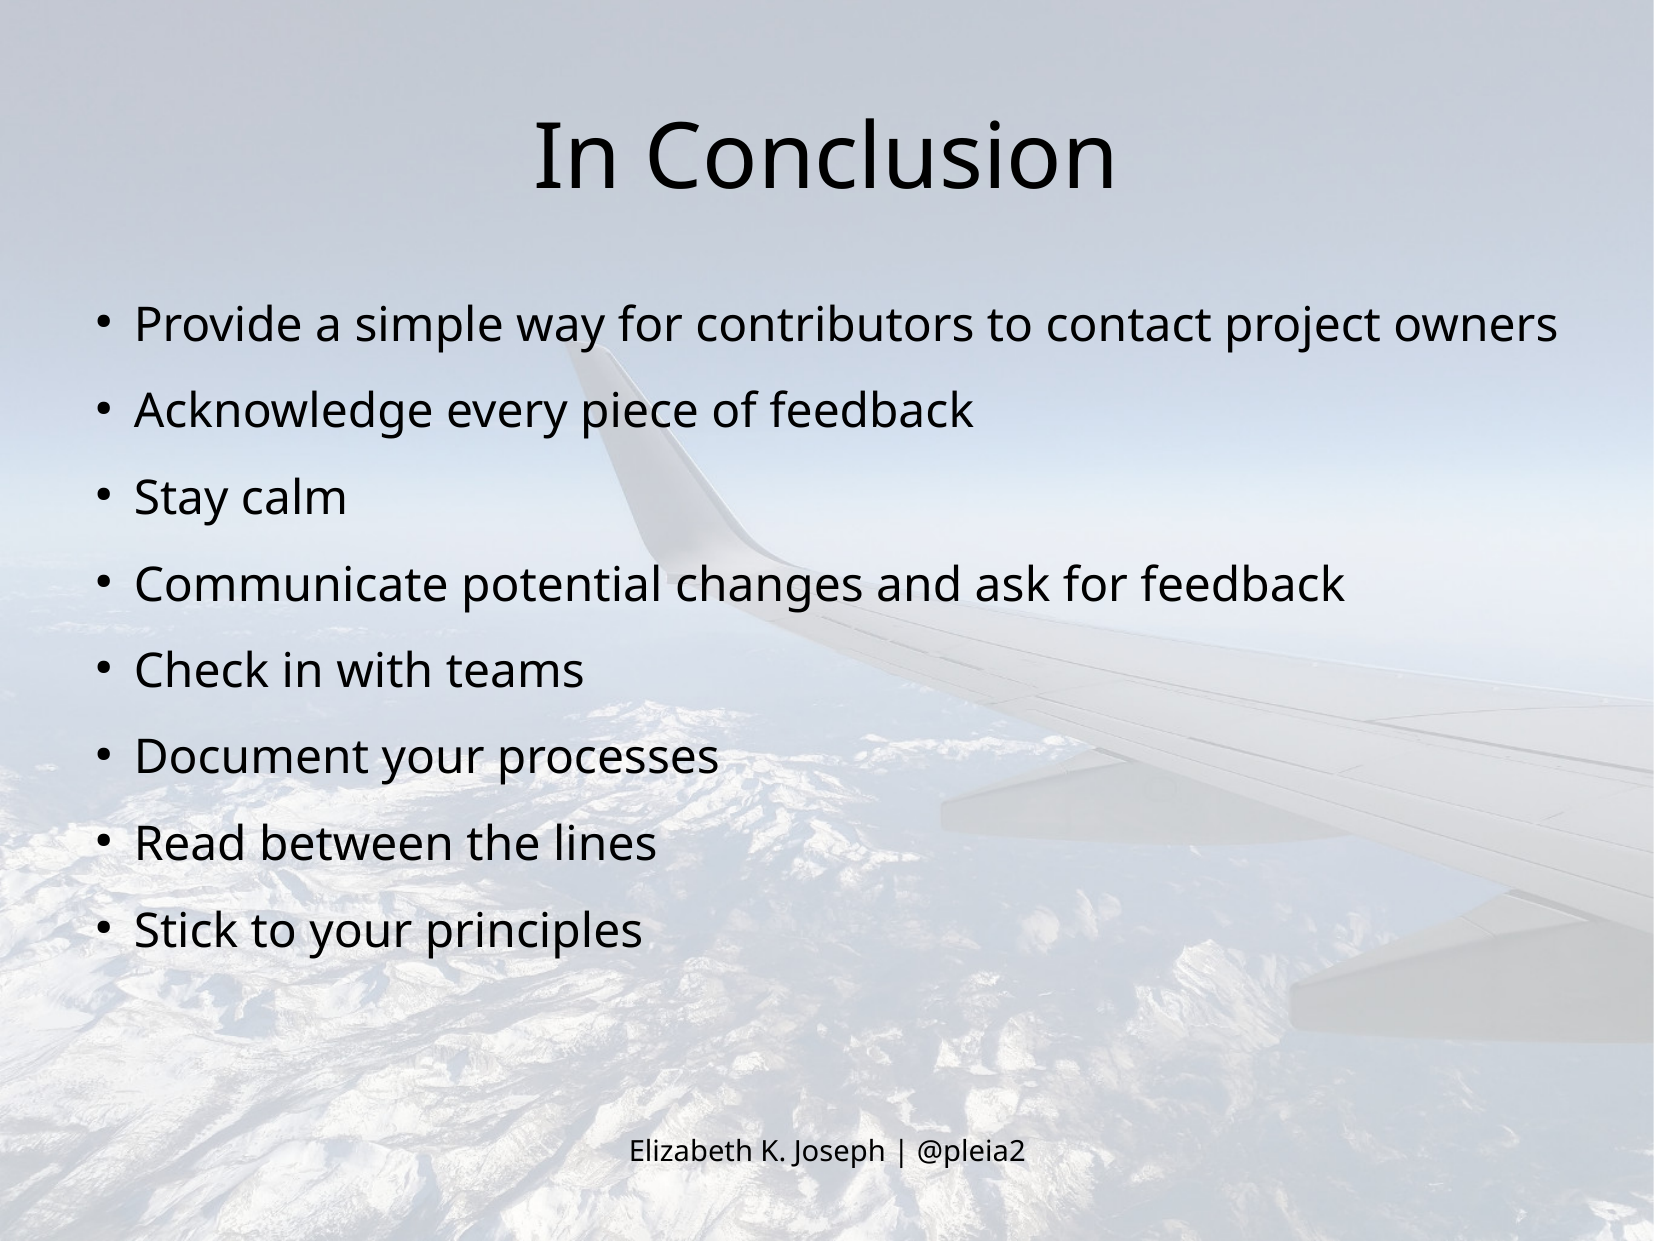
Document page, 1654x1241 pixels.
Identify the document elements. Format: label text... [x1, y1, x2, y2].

title In Conclusion [82, 49, 1571, 257]
picture [0, 0, 1654, 1241]
list Provide a simple way for contributors to contact project owners Acknowledge every piece of feedback Stay calm Communicate potential changes and ask for feedback Check in with teams Document your processes Read between the lines Stick to your principles [82, 290, 1571, 1010]
